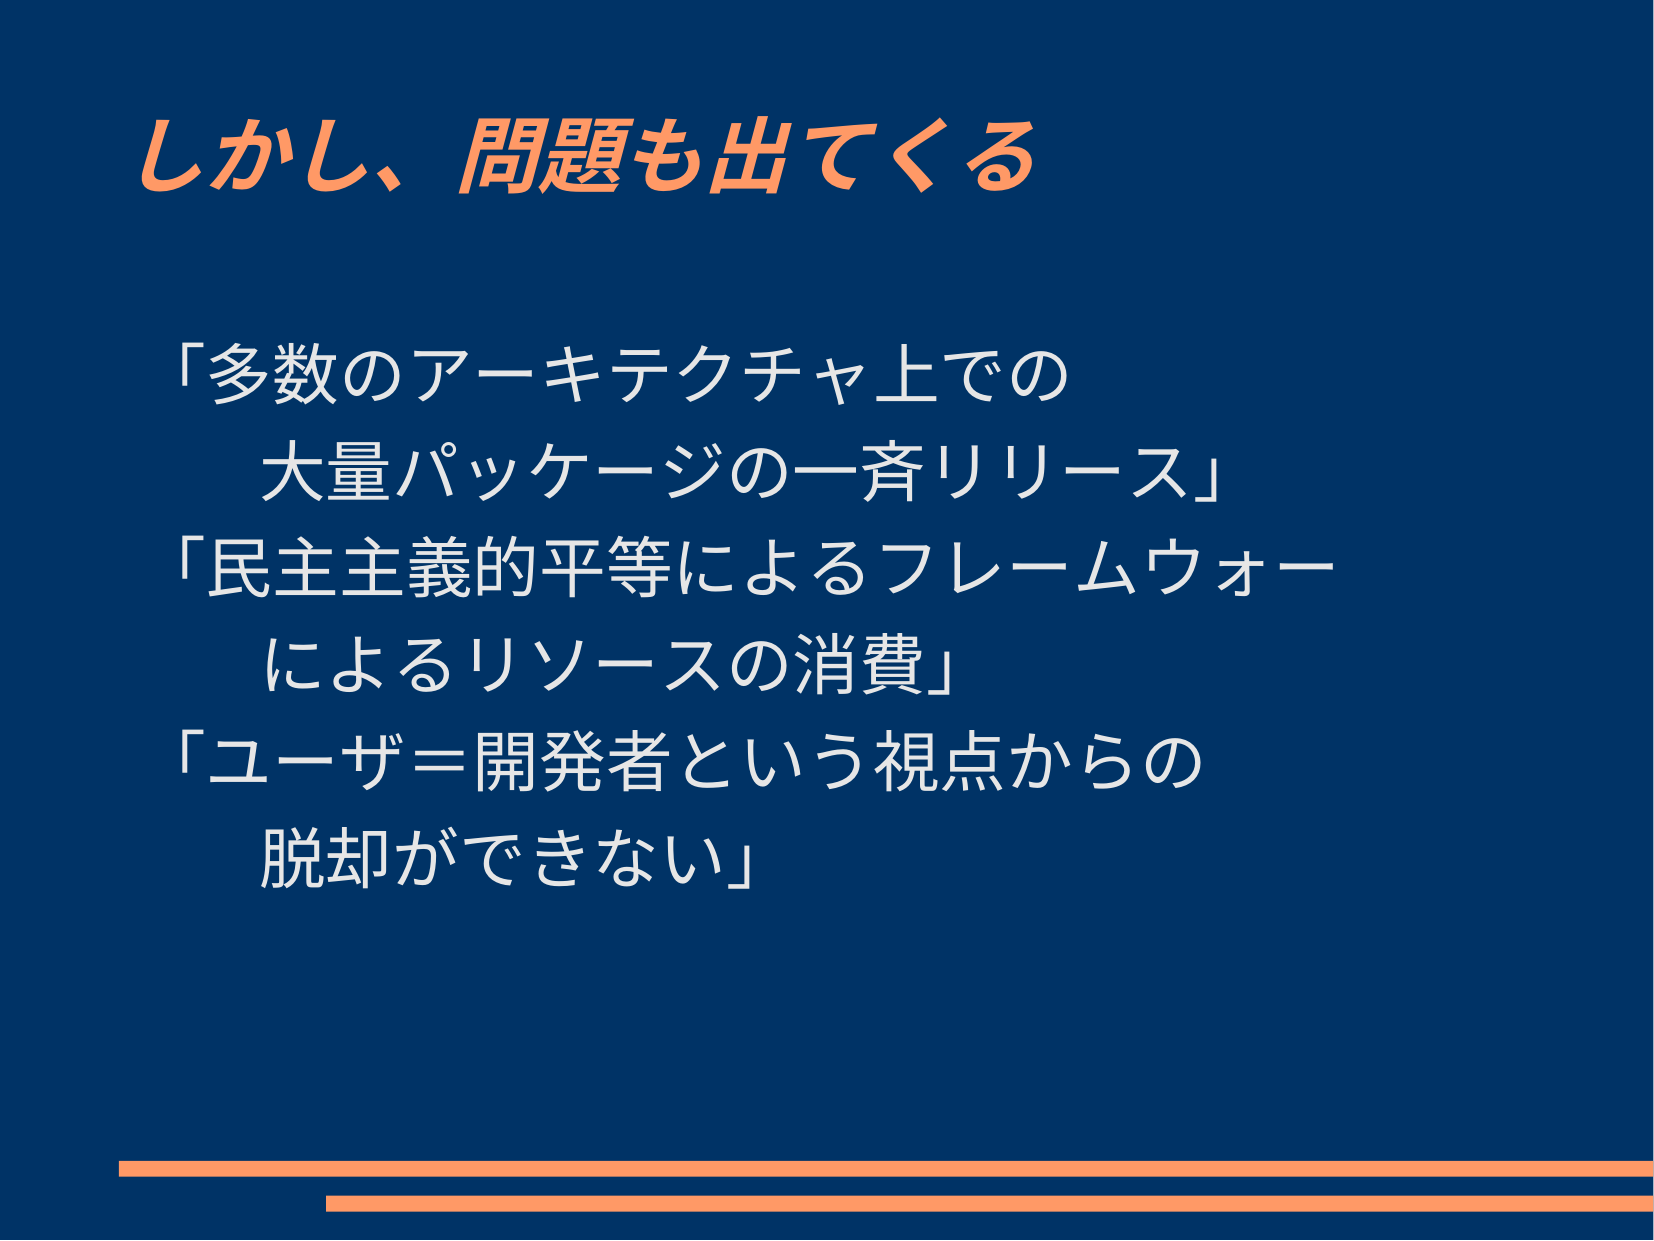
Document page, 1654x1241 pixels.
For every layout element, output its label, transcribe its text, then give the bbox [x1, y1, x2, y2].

list 「多数のアーキテクチャ上での 大量パッケージの一斉リリース」 「民主主義的平等によるフレームウォー によるリソースの消費」 「ユーザ＝開発者という視点からの 脱却ができない」 [121, 322, 1561, 1132]
title しかし、問題も出てくる [121, 46, 1534, 254]
